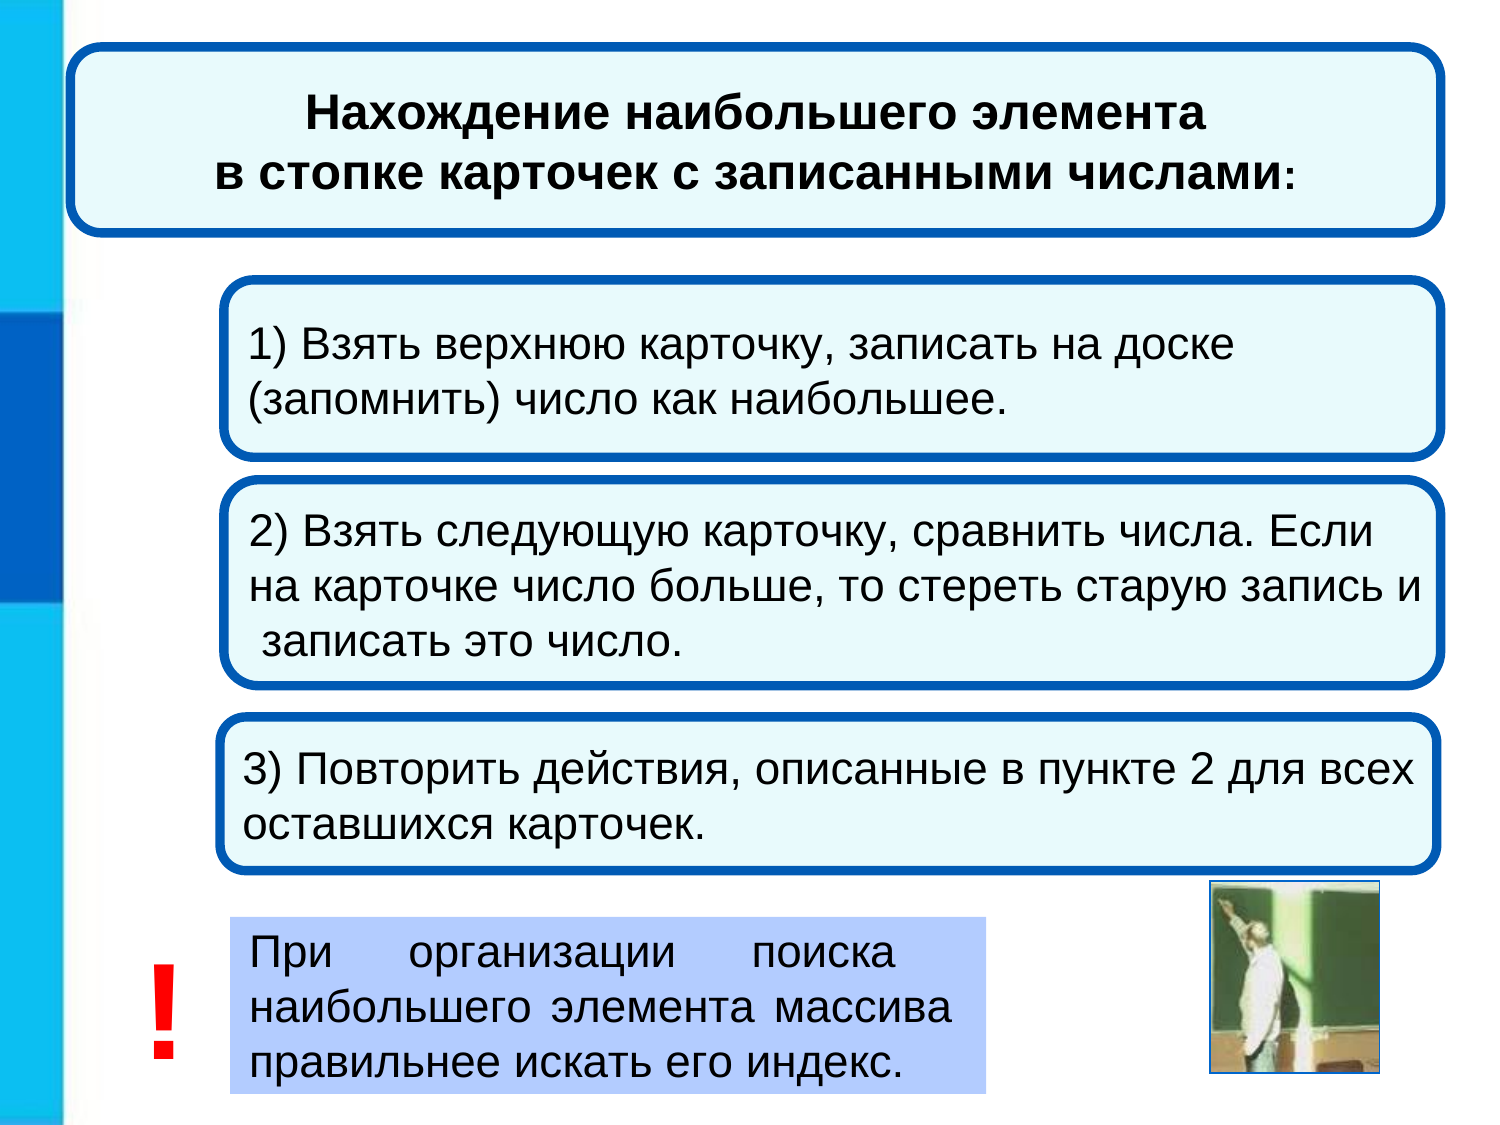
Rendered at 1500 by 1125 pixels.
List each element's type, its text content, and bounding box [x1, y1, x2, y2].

text_box 2) Взять следующую карточку, сравнить числа. Если на карточке число больше, то стереть старую запись и записать это число. [223, 479, 1441, 686]
text_box ! [117, 914, 212, 1095]
text_box [230, 916, 234, 1094]
text_box 1) Взять верхнюю карточку, записать на доске (запомнить) число как наибольшее. [223, 279, 1441, 458]
picture [0, 0, 1500, 1125]
text_box 3) Повторить действия, описанные в пункте 2 для всех оставшихся карточек. [220, 716, 1437, 871]
text_box При организации поиска наибольшего элемента массива правильнее искать его индекс. [234, 914, 987, 1095]
text_box Нахождение наибольшего элемента в стопке карточек с записанными числами: [70, 46, 1441, 233]
